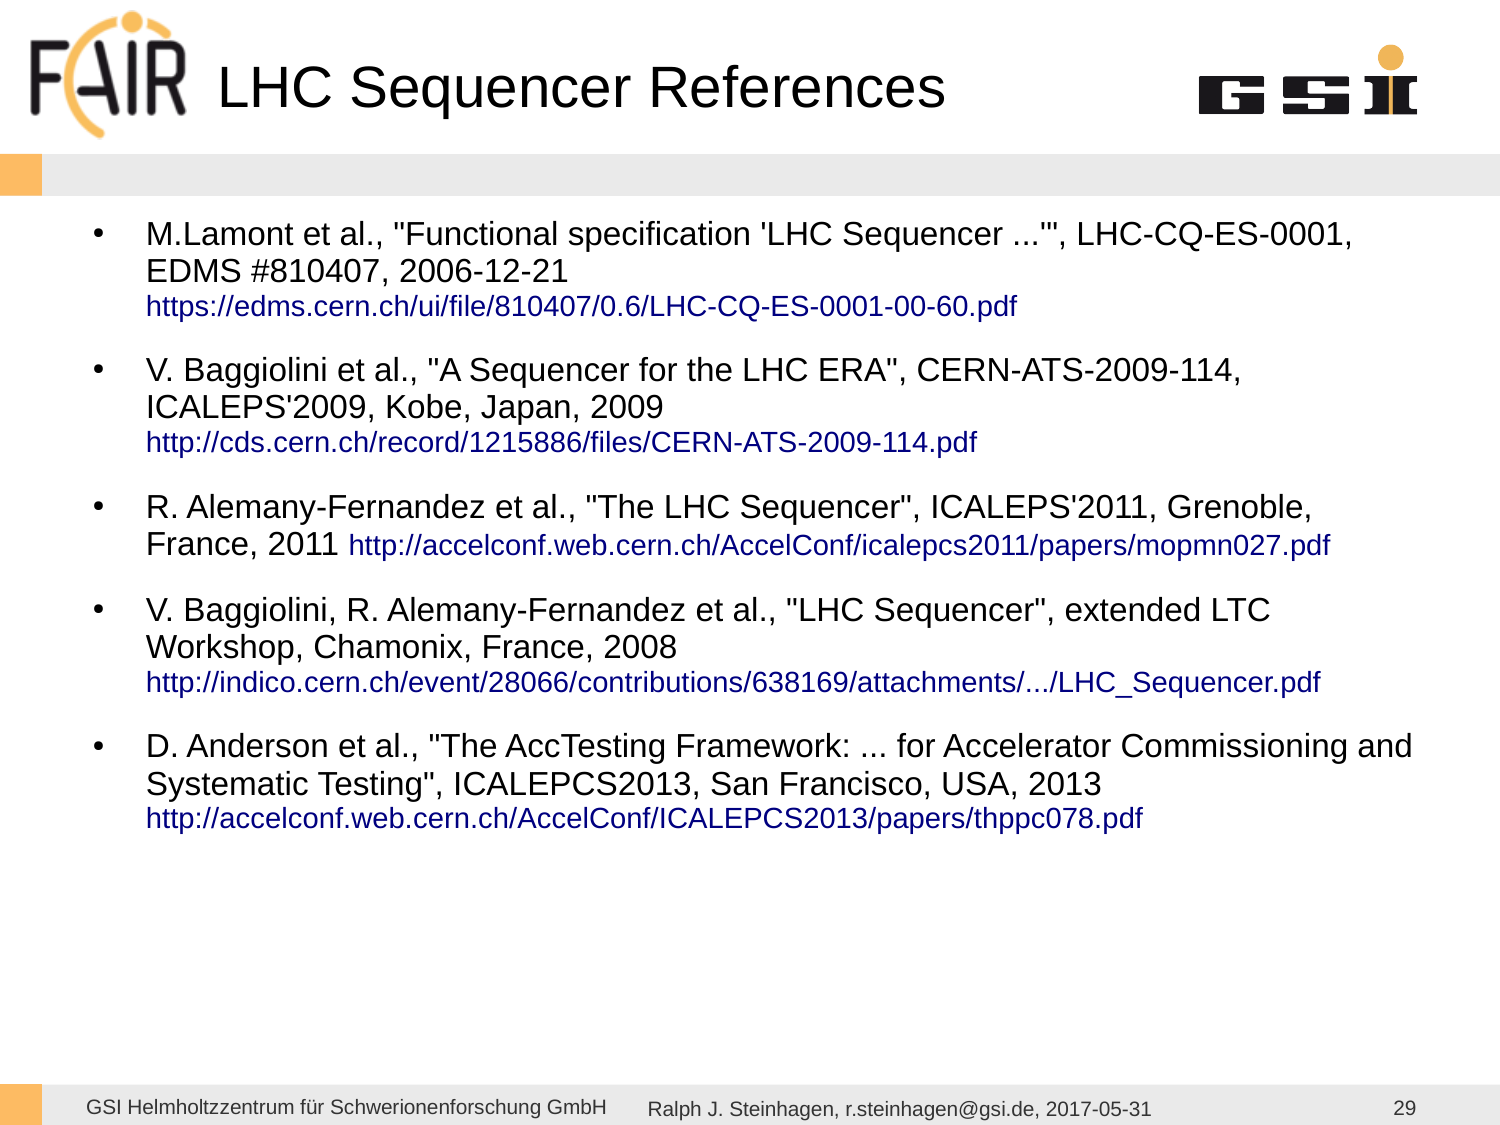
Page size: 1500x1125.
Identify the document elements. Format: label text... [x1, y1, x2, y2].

picture [1197, 42, 1419, 117]
list M.Lamont et al., "Functional specification 'LHC Sequencer ...'", LHC-CQ-ES-0001, EDMS #810407, 2006-12-21 https://edms.cern.ch/ui/file/810407/0.6/LHC-CQ-ES-0001-00-60.pdf V. Baggiolini et al., "A Sequencer for the LHC ERA", CERN-ATS-2009-114, ICALEPS'2009, Kobe, Japan, 2009 http://cds.cern.ch/record/1215886/files/CERN-ATS-2009-114.pdf R. Alemany-Fernandez et al., "The LHC Sequencer", ICALEPS'2011, Grenoble, France, 2011 http://accelconf.web.cern.ch/AccelConf/icalepcs2011/papers/mopmn027.pdf V. Baggiolini, R. Alemany-Fernandez et al., "LHC Sequencer", extended LTC Workshop, Chamonix, France, 2008 http://indico.cern.ch/event/28066/contributions/638169/attachments/.../LHC_Sequencer.pdf D. Anderson et al., "The AccTesting Framework: ... for Accelerator Commissioning and Systematic Testing", ICALEPCS2013, San Francisco, USA, 2013 http://accelconf.web.cern.ch/AccelConf/ICALEPCS2013/papers/thppc078.pdf [75, 215, 1425, 1055]
title LHC Sequencer References [217, 20, 1180, 147]
picture [30, 9, 187, 141]
